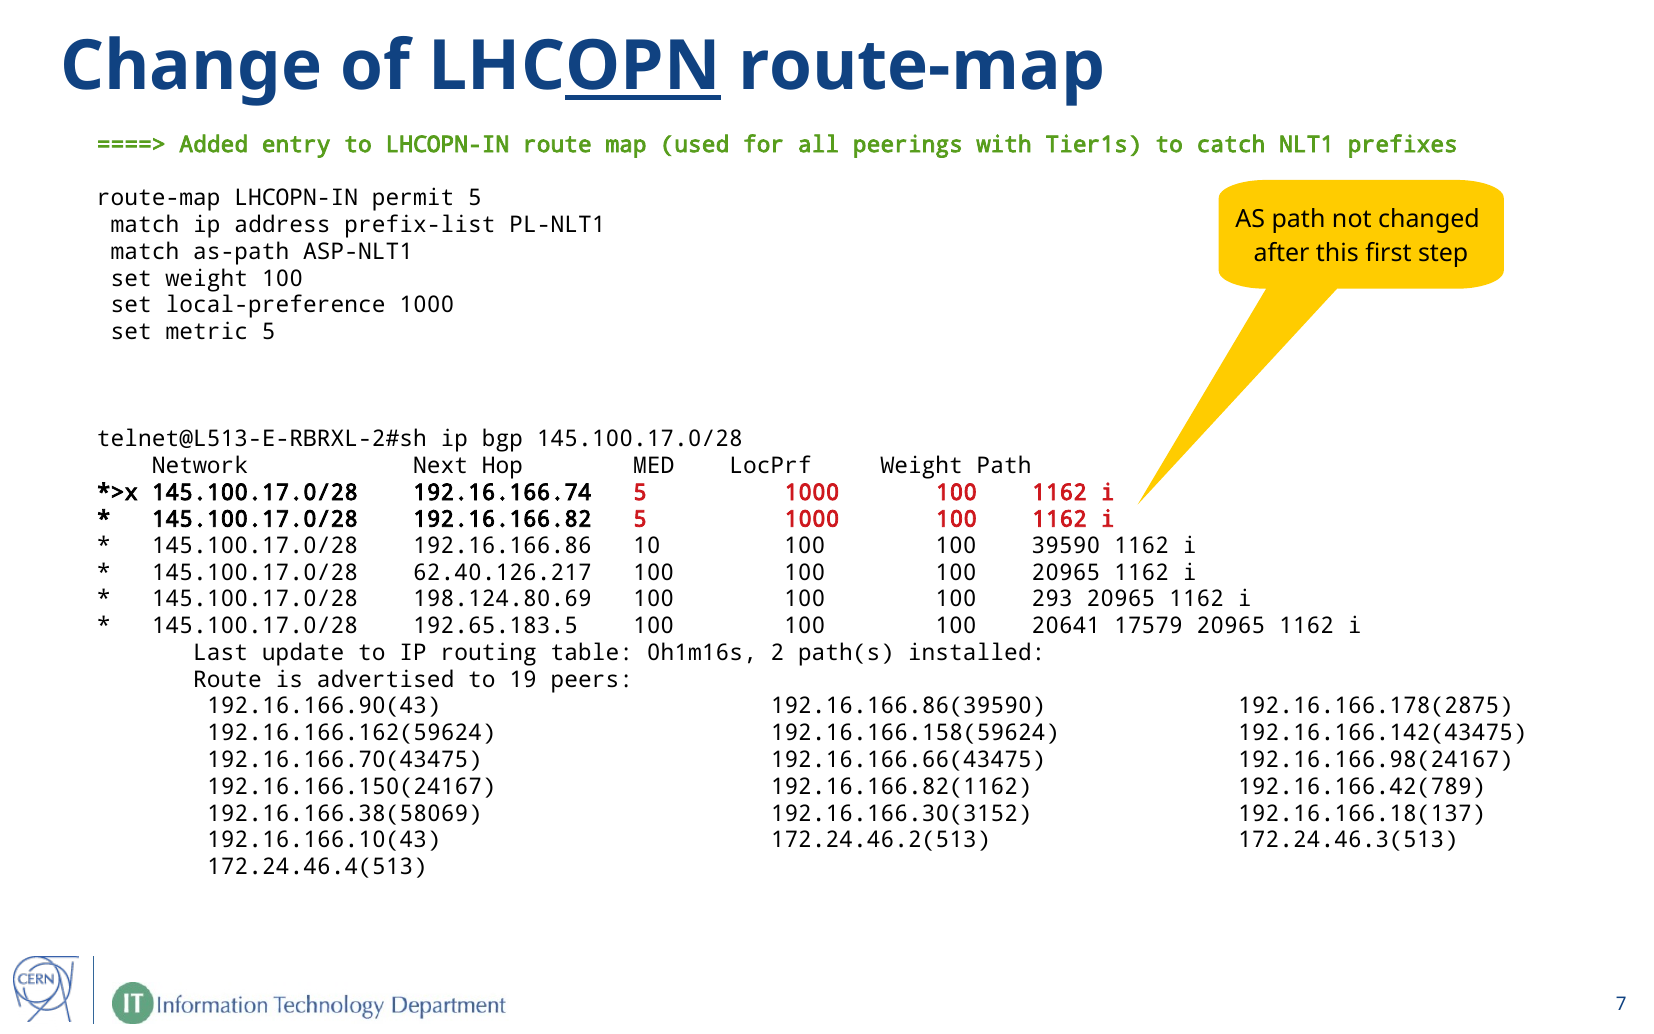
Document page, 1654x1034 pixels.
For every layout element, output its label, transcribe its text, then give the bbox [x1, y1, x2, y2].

text_box ====> Added entry to LHCOPN-IN route map (used for all peerings with Tier1s) to catch NLT1 prefixes route-map LHCOPN-IN permit 5 match ip address prefix-list PL-NLT1 match as-path ASP-NLT1 set weight 100 set local-preference 1000 set metric 5 telnet@L513-E-RBRXL-2#sh ip bgp 145.100.17.0/28 Network Next Hop MED LocPrf Weight Path *>x 145.100.17.0/28 192.16.166.74 5 1000 100 1162 i * 145.100.17.0/28 192.16.166.82 5 1000 100 1162 i * 145.100.17.0/28 192.16.166.86 10 100 100 39590 1162 i * 145.100.17.0/28 62.40.126.217 100 100 100 20965 1162 i * 145.100.17.0/28 198.124.80.69 100 100 100 293 20965 1162 i * 145.100.17.0/28 192.65.183.5 100 100 100 20641 17579 20965 1162 i Last update to IP routing table: 0h1m16s, 2 path(s) installed: Route is advertised to 19 peers: 192.16.166.90(43) 192.16.166.86(39590) 192.16.166.178(2875) 192.16.166.162(59624) 192.16.166.158(59624) 192.16.166.142(43475) 192.16.166.70(43475) 192.16.166.66(43475) 192.16.166.98(24167) 192.16.166.150(24167) 192.16.166.82(1162) 192.16.166.42(789) 192.16.166.38(58069) 192.16.166.30(3152) 192.16.166.18(137) 192.16.166.10(43) 172.24.46.2(513) 172.24.46.3(513) 172.24.46.4(513) [82, 123, 1638, 1032]
title Change of LHCOPN route-map [60, 0, 1528, 138]
picture [13, 956, 79, 1032]
text_box AS path not changed after this first step [1137, 179, 1504, 505]
